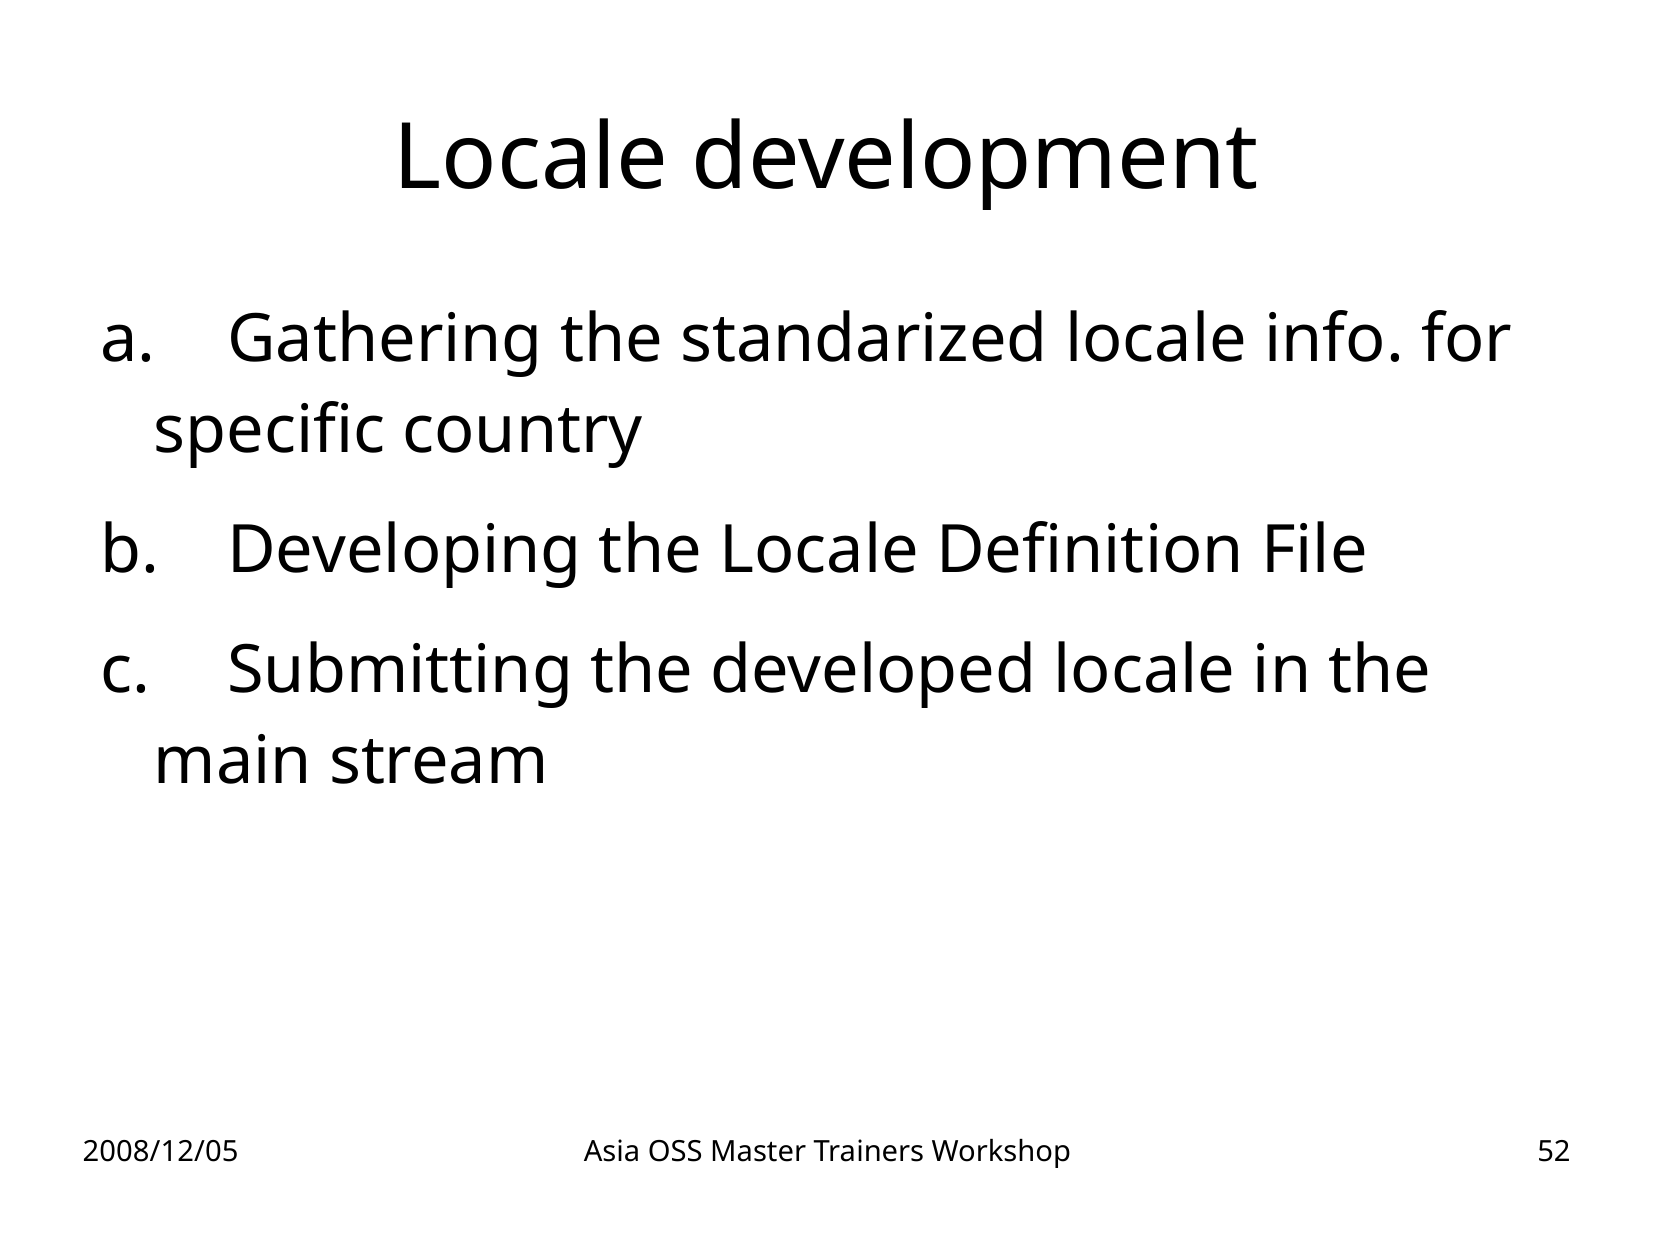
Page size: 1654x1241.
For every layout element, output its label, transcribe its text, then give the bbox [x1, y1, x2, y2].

title Locale development [82, 49, 1571, 257]
list a. Gathering the standarized locale info. for specific country b. Developing the Locale Definition File c. Submitting the developed locale in the main stream [82, 290, 1571, 1094]
